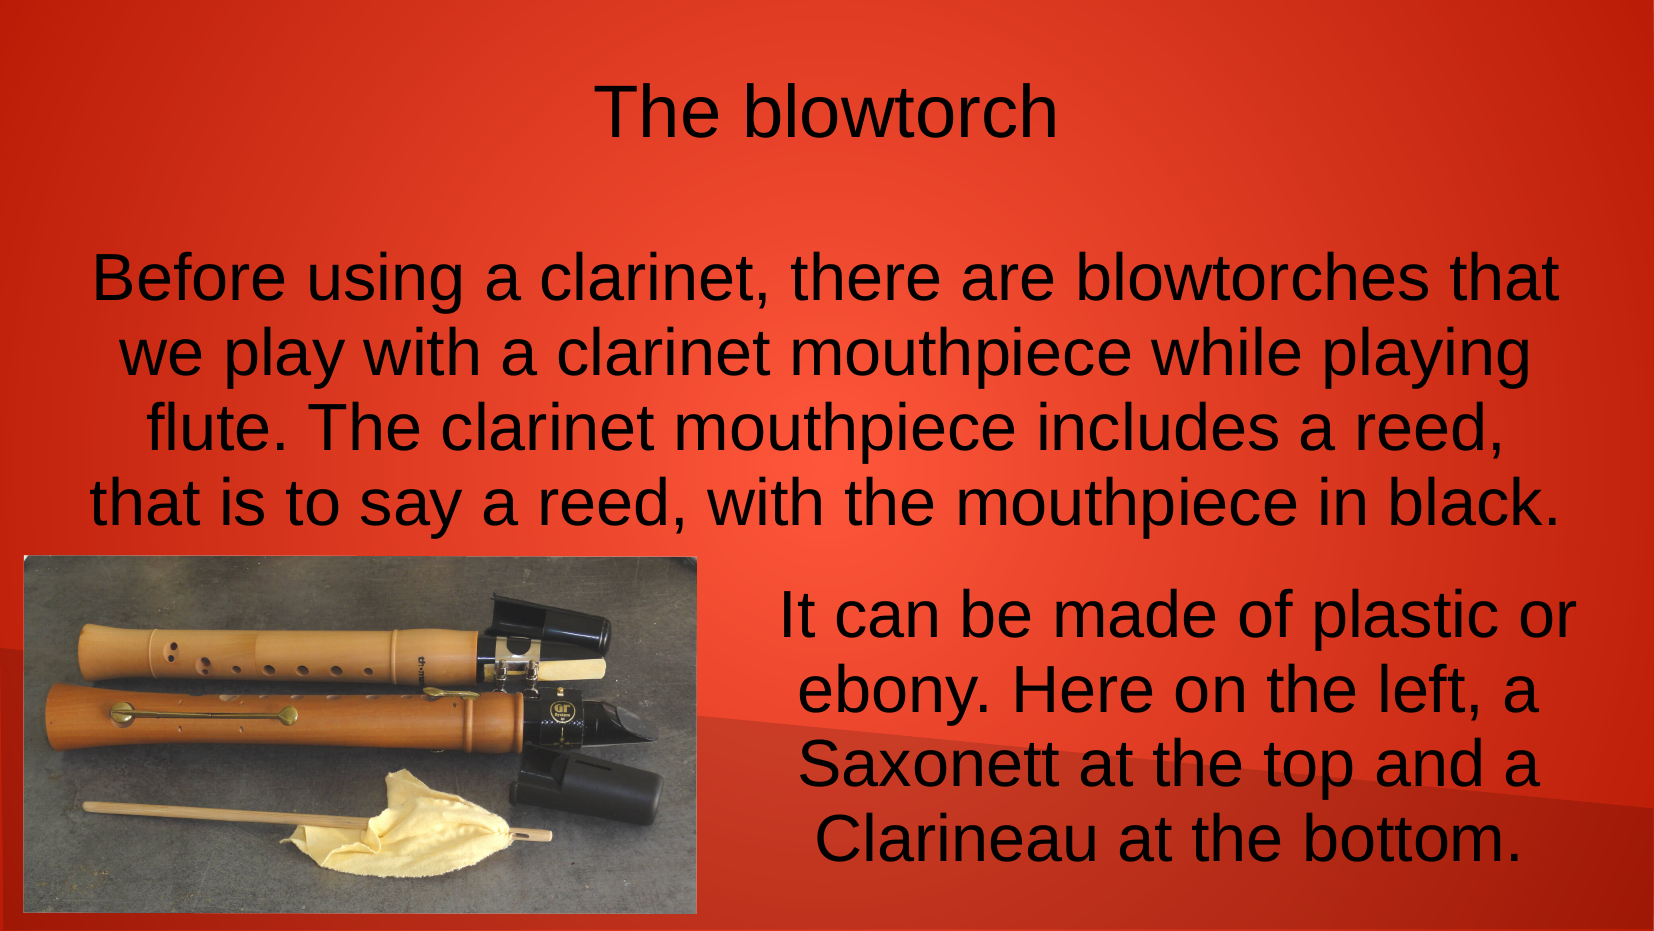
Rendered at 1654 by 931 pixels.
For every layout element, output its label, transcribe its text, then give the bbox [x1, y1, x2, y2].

subtitle Before using a clarinet, there are blowtorches that we play with a clarinet mouthpiece while playing flute. The clarinet mouthpiece includes a reed, that is to say a reed, with the mouthpiece in black. [82, 224, 1571, 556]
picture [23, 555, 696, 914]
title The blowtorch [82, 35, 1571, 189]
text_box It can be made of plastic or ebony. Here on the left, a Saxonett at the top and a Clarineau at the bottom. [696, 539, 1642, 914]
